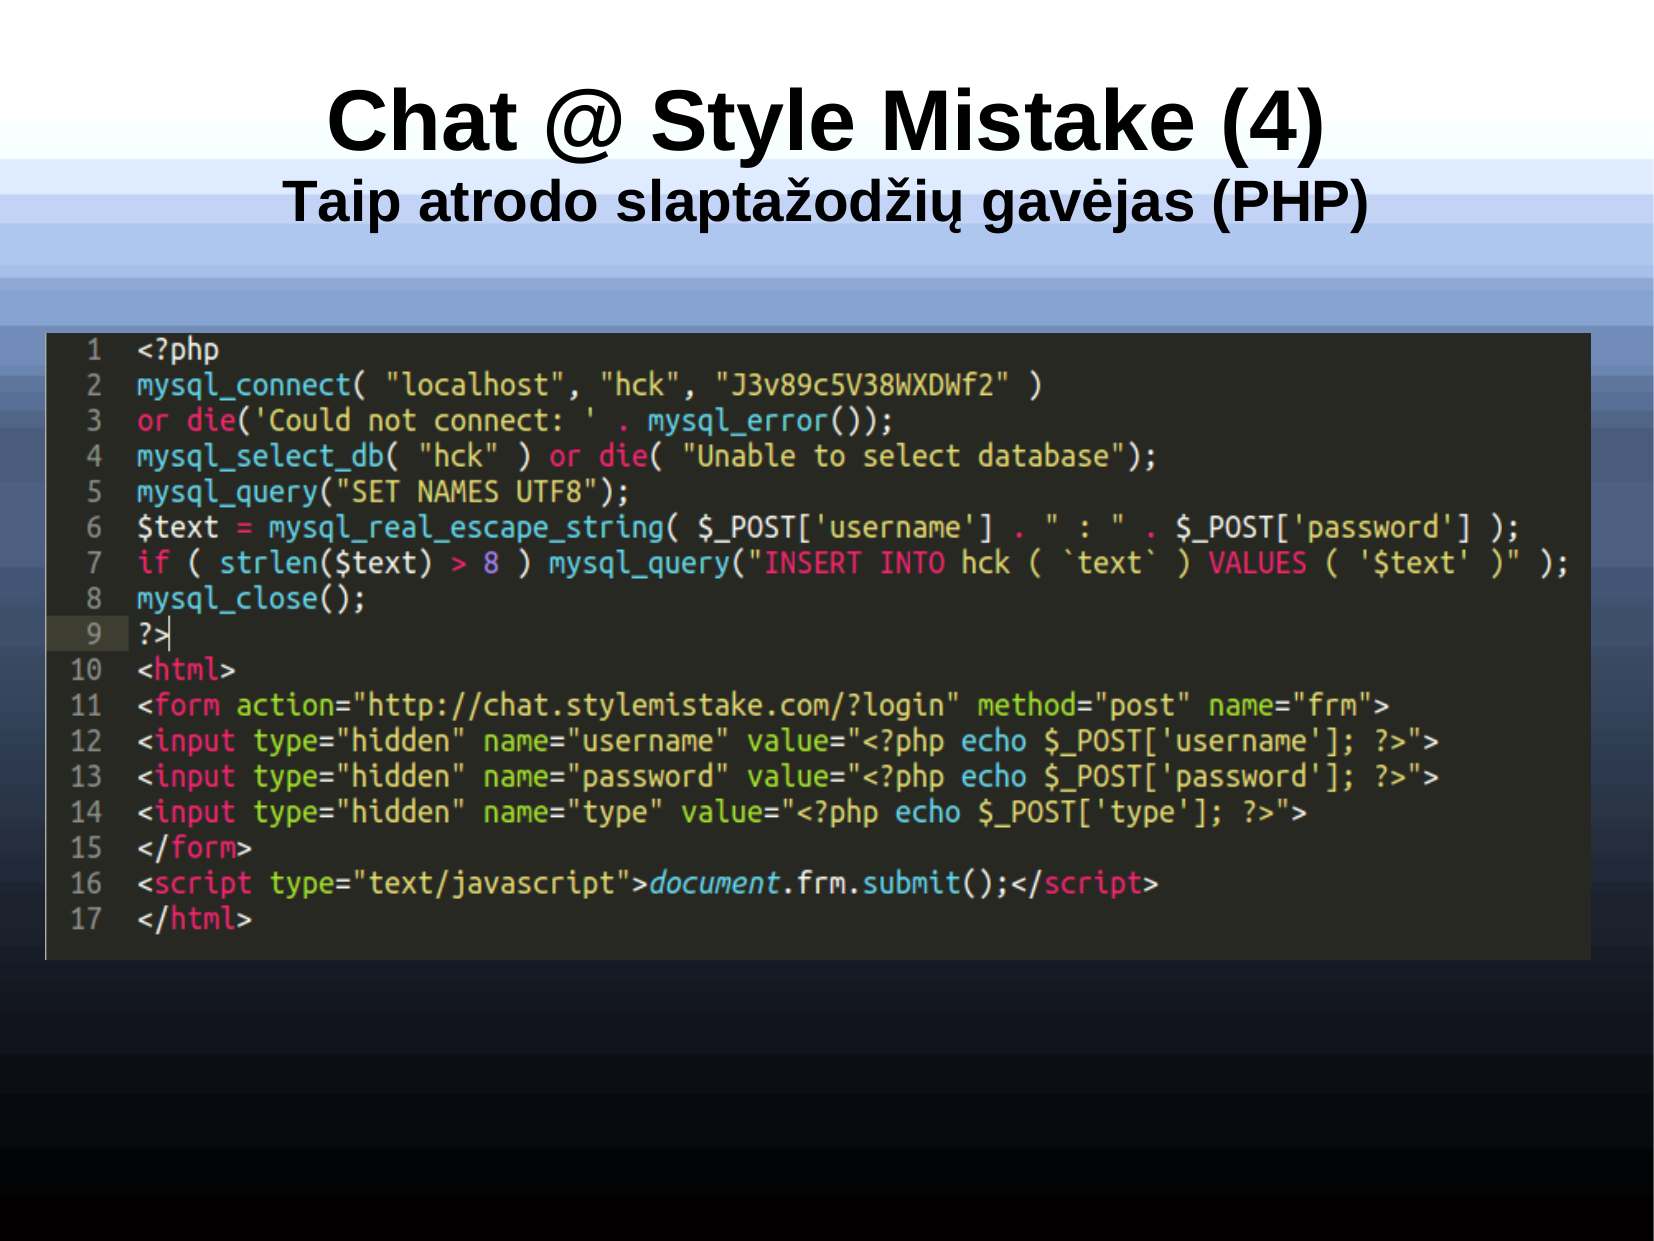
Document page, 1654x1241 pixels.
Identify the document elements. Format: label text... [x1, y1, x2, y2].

title Chat @ Style Mistake (4) Taip atrodo slaptažodžių gavėjas (PHP) [82, 49, 1571, 257]
picture [0, 0, 1654, 1241]
